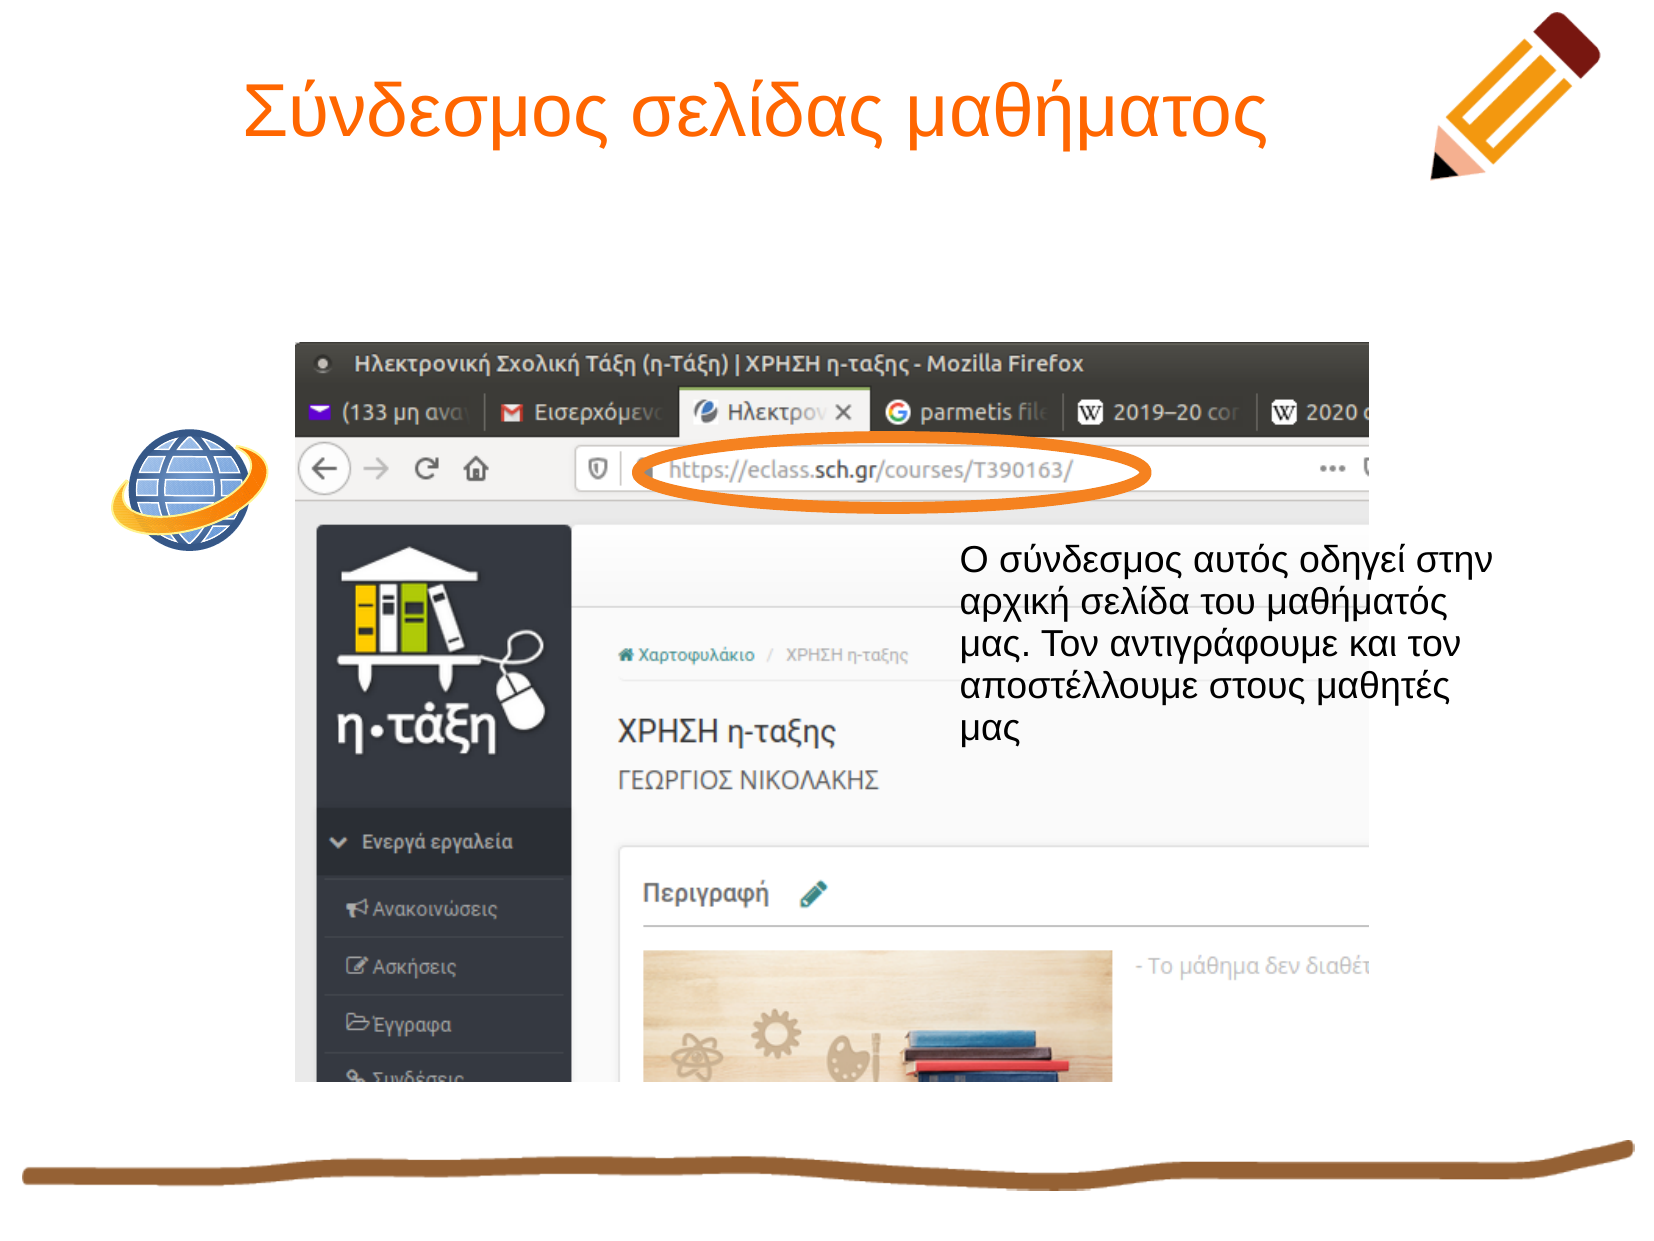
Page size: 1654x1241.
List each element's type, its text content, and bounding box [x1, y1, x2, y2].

picture [22, 1140, 1635, 1191]
title Σύνδεσμος σελίδας μαθήματος [82, 49, 1430, 172]
picture [295, 342, 1369, 1082]
text_box Ο σύνδεσμος αυτός οδηγεί στην αρχική σελίδα του μαθήματός μας. Τον αντιγράφουμε και τον αποστέλλουμε στους μαθητές μας [944, 531, 1536, 757]
picture [1430, 12, 1601, 181]
picture [106, 401, 274, 569]
